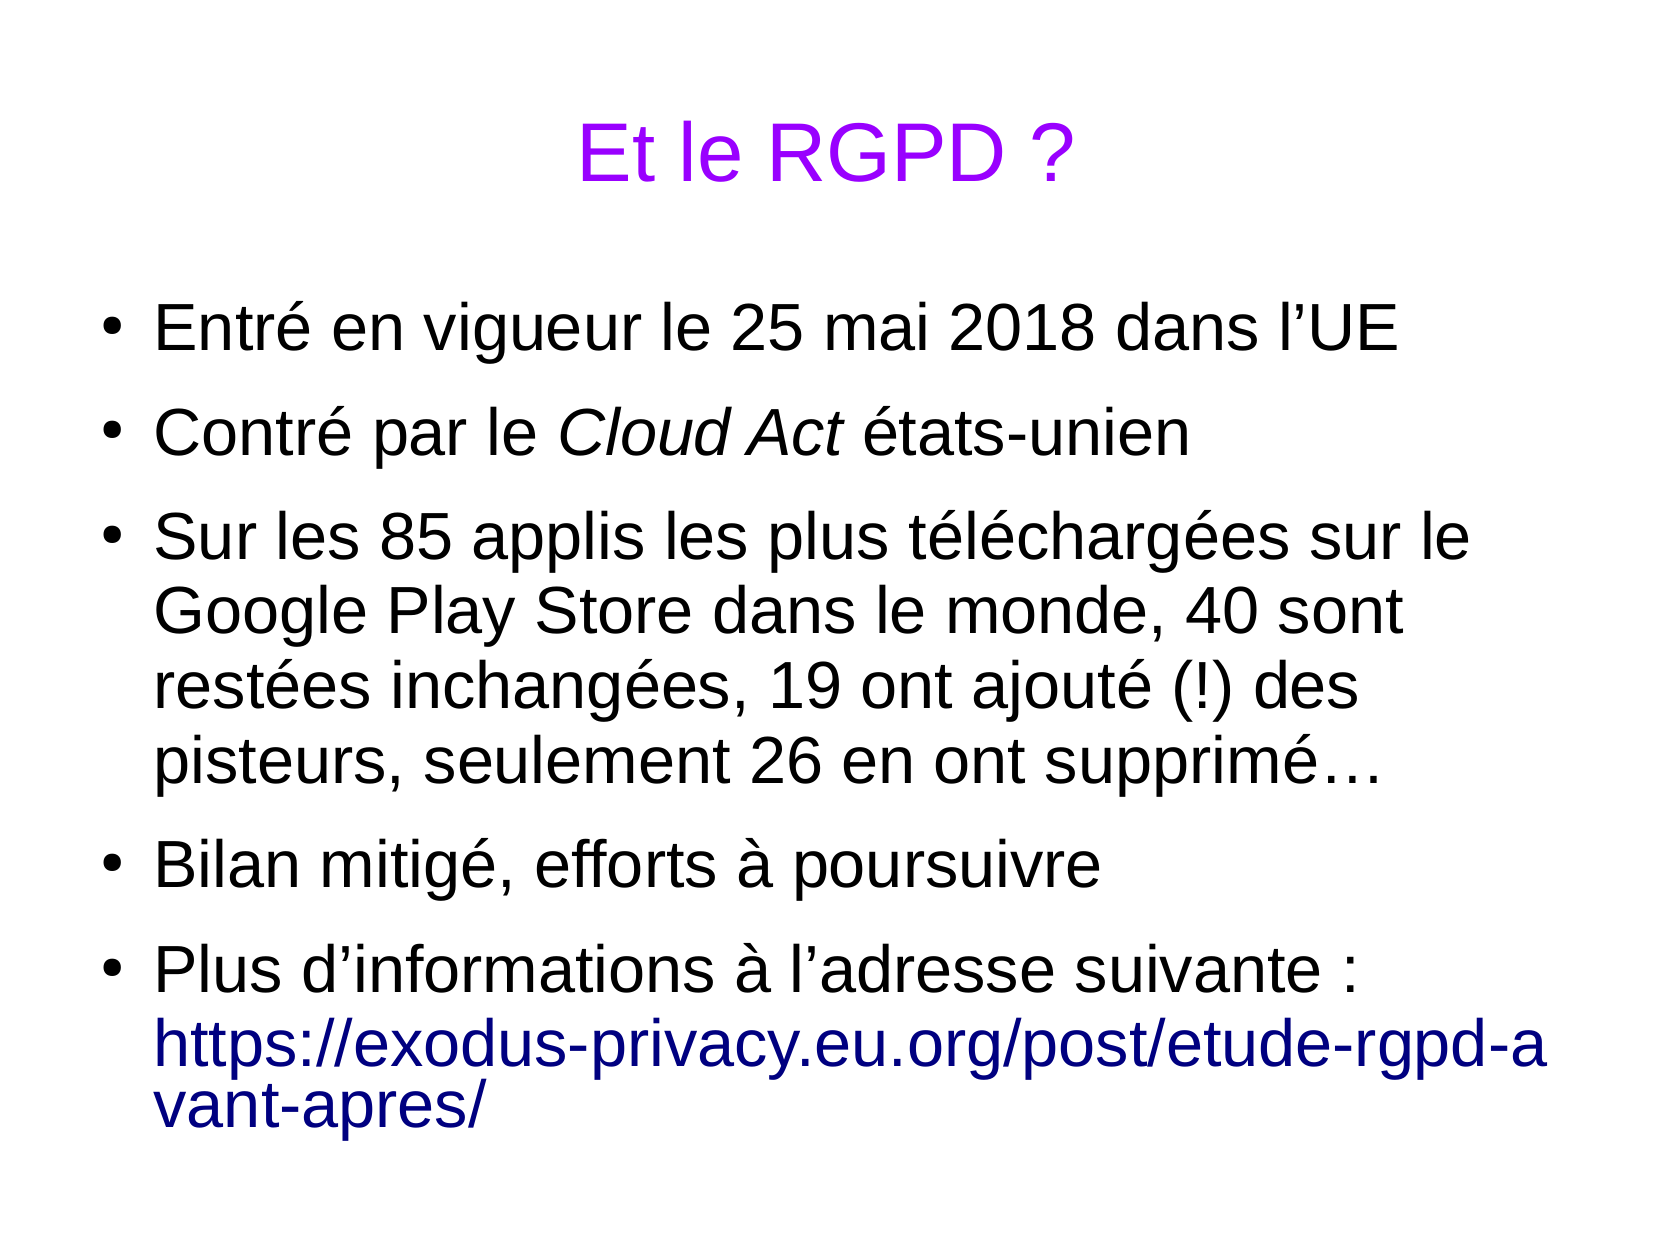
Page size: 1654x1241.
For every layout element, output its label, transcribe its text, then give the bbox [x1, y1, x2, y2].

title Et le RGPD ? [82, 49, 1571, 257]
list Entré en vigueur le 25 mai 2018 dans l’UE Contré par le Cloud Act états-unien Sur les 85 applis les plus téléchargées sur le Google Play Store dans le monde, 40 sont restées inchangées, 19 ont ajouté (!) des pisteurs, seulement 26 en ont supprimé… Bilan mitigé, efforts à poursuivre Plus d’informations à l’adresse suivante : https://exodus-privacy.eu.org/post/etude-rgpd-avant-apres/ [82, 290, 1571, 1146]
